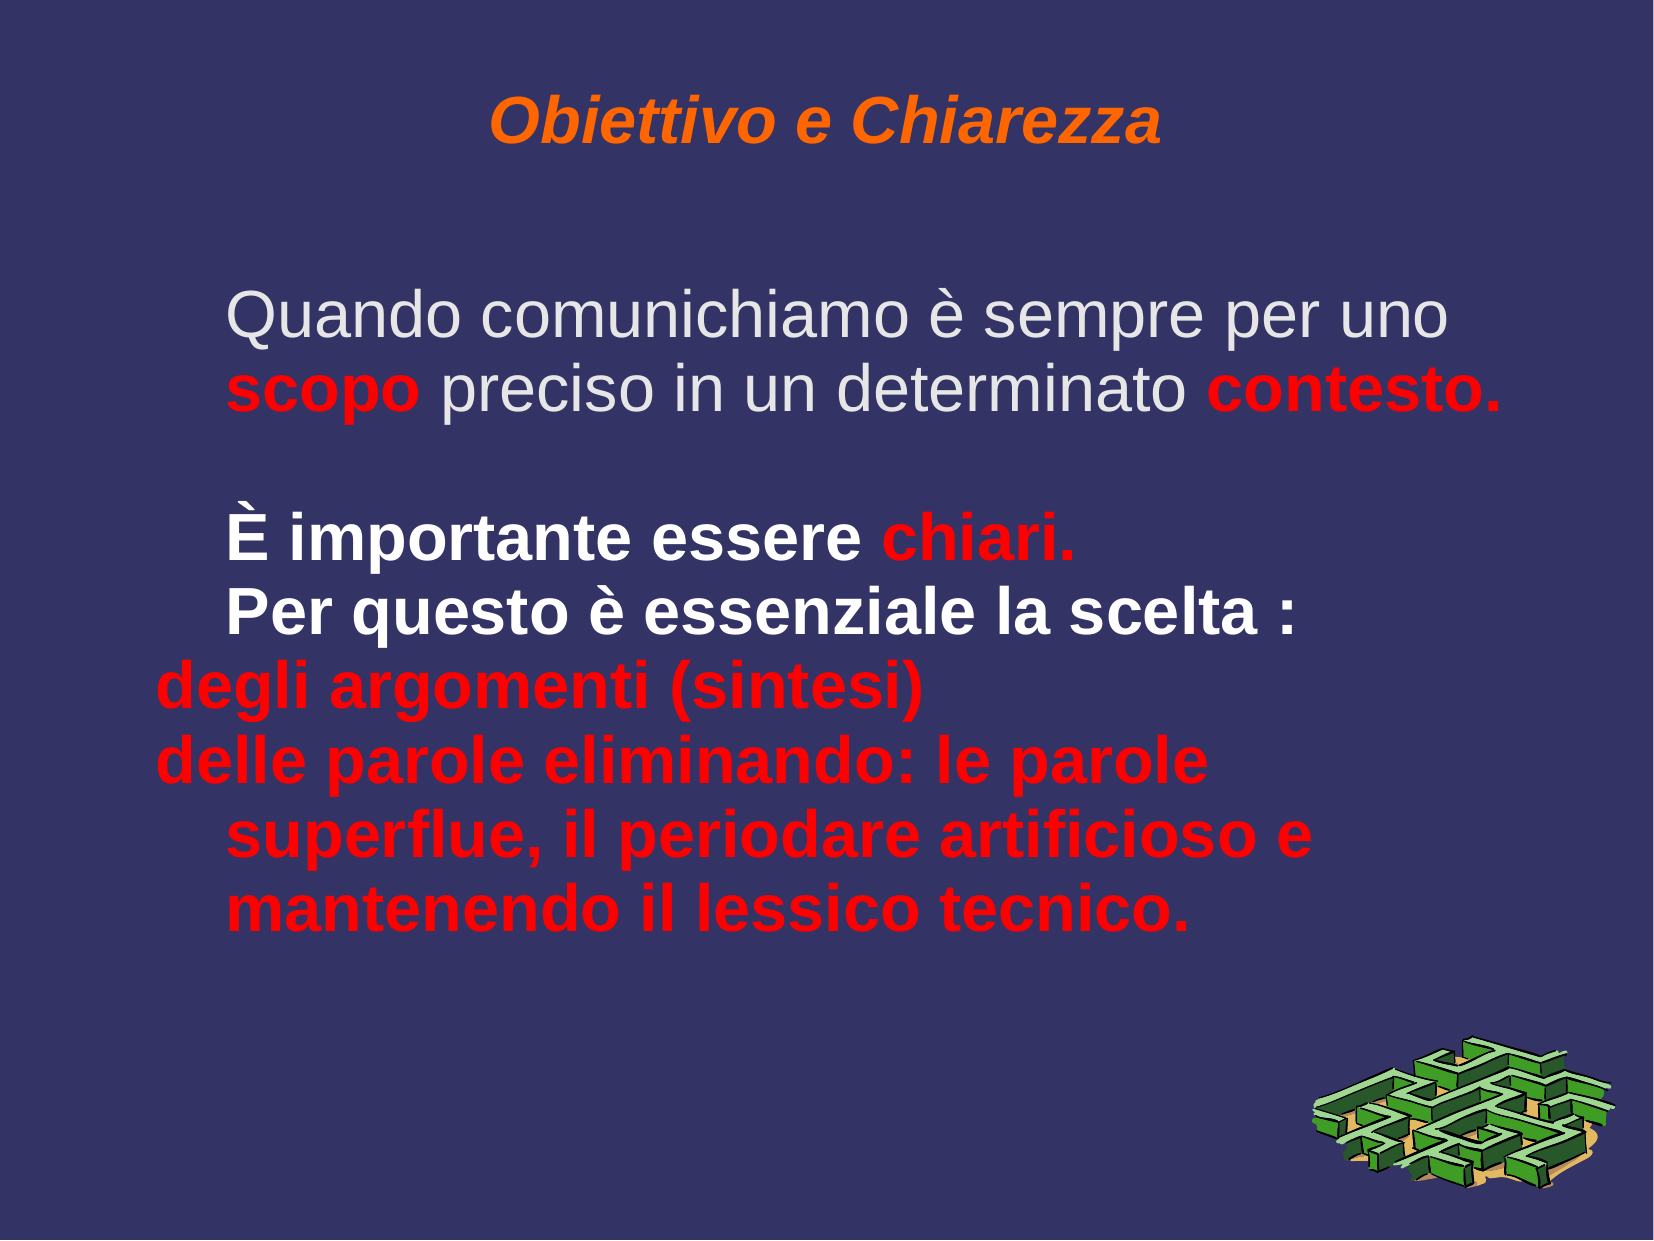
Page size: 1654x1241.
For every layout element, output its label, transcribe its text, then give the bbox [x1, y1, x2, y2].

text_box Quando comunichiamo è sempre per uno scopo preciso in un determinato contesto. È importante essere chiari. Per questo è essenziale la scelta : degli argomenti (sintesi) delle parole eliminando: le parole superflue, il periodare artificioso e mantenendo il lessico tecnico. [143, 277, 1534, 1059]
text_box Obiettivo e Chiarezza [117, 17, 1534, 225]
